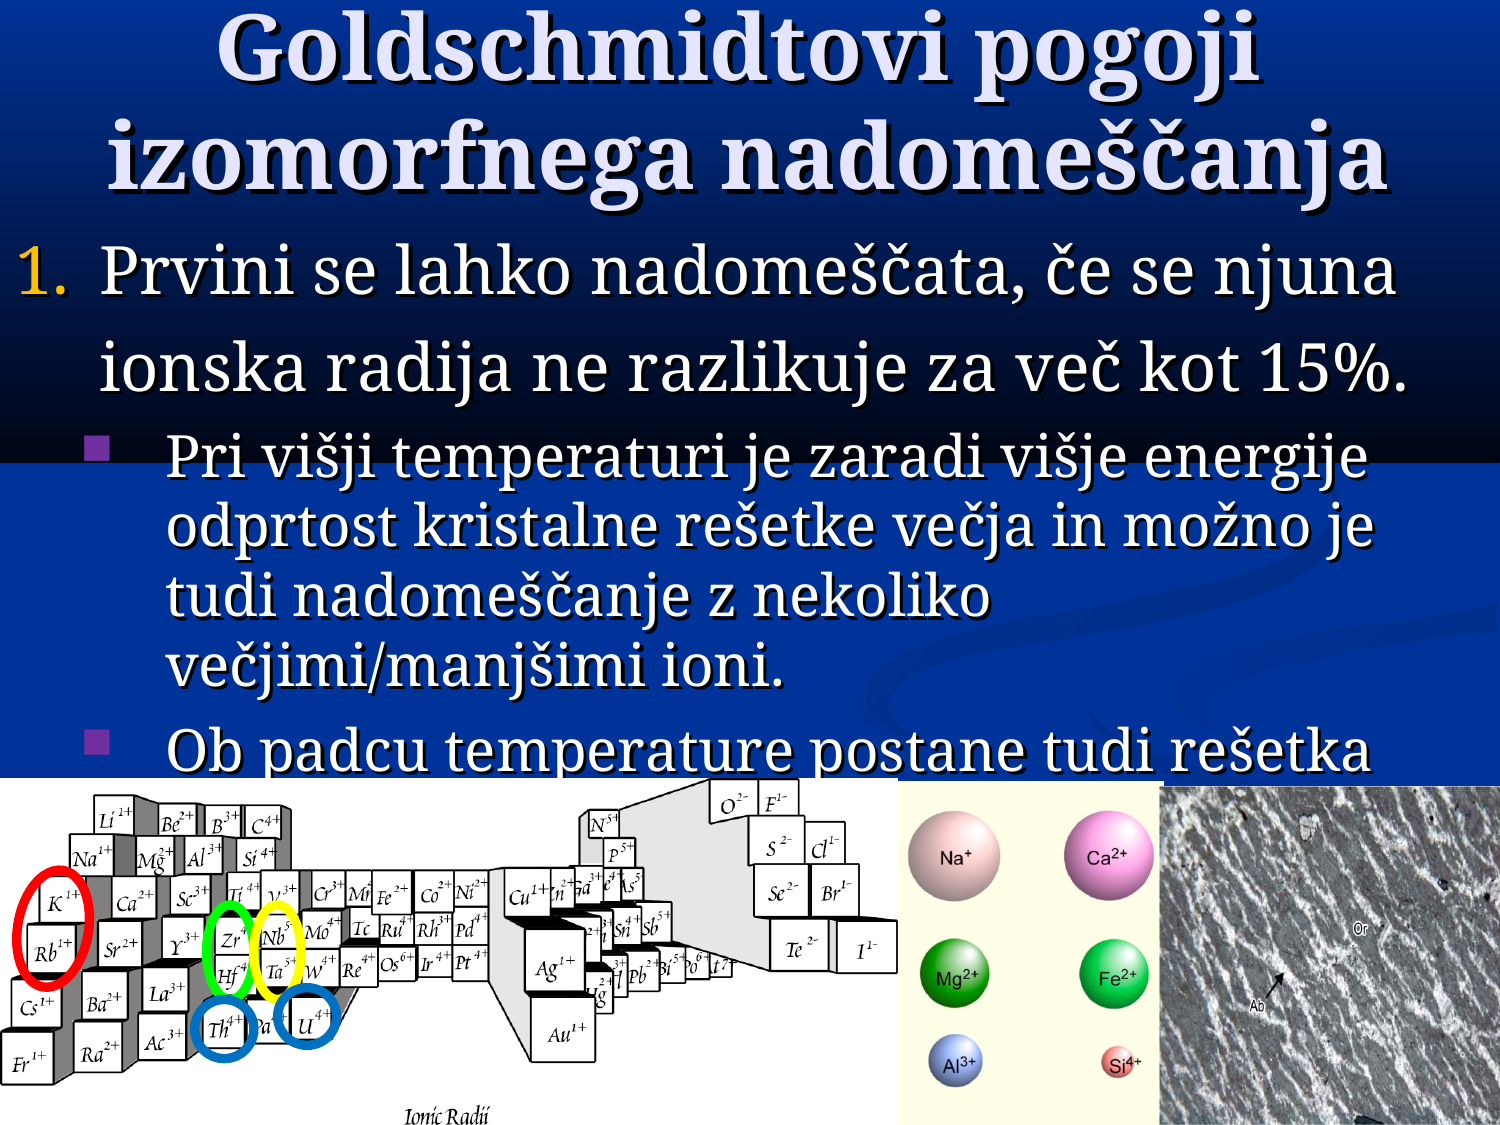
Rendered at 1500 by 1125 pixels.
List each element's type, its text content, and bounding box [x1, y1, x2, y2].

picture [0, 778, 1500, 1125]
list Prvini se lahko nadomeščata, če se njuna ionska radija ne razlikuje za več kot 15%. Pri višji temperaturi je zaradi višje energije odprtost kristalne rešetke večja in možno je tudi nadomeščanje z nekoliko večjimi/manjšimi ioni. Ob padcu temperature postane tudi rešetka bolj toga in ione neustrezne velikosti izloči – razpad trdne raztopine. [0, 219, 1500, 786]
title Goldschmidtovi pogoji izomorfnega nadomeščanja [0, 0, 1500, 216]
